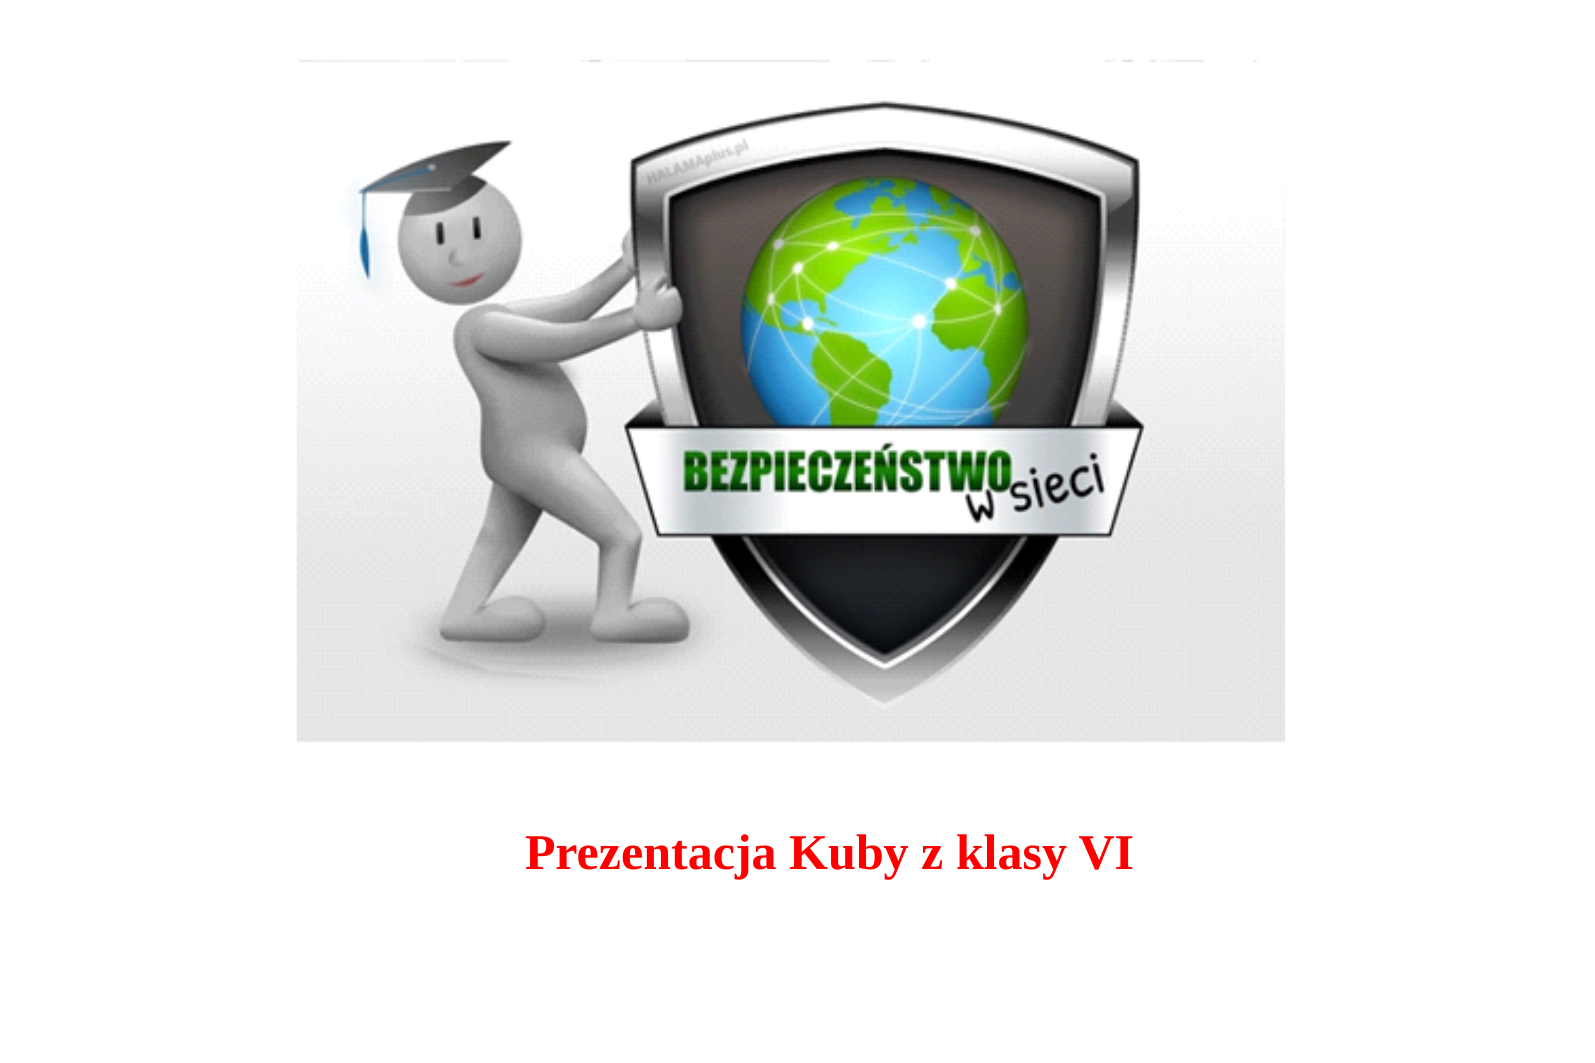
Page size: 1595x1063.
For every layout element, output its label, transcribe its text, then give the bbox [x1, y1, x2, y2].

list Prezentacja Kuby z klasy VI [76, 744, 1512, 1063]
picture [295, 58, 1288, 745]
